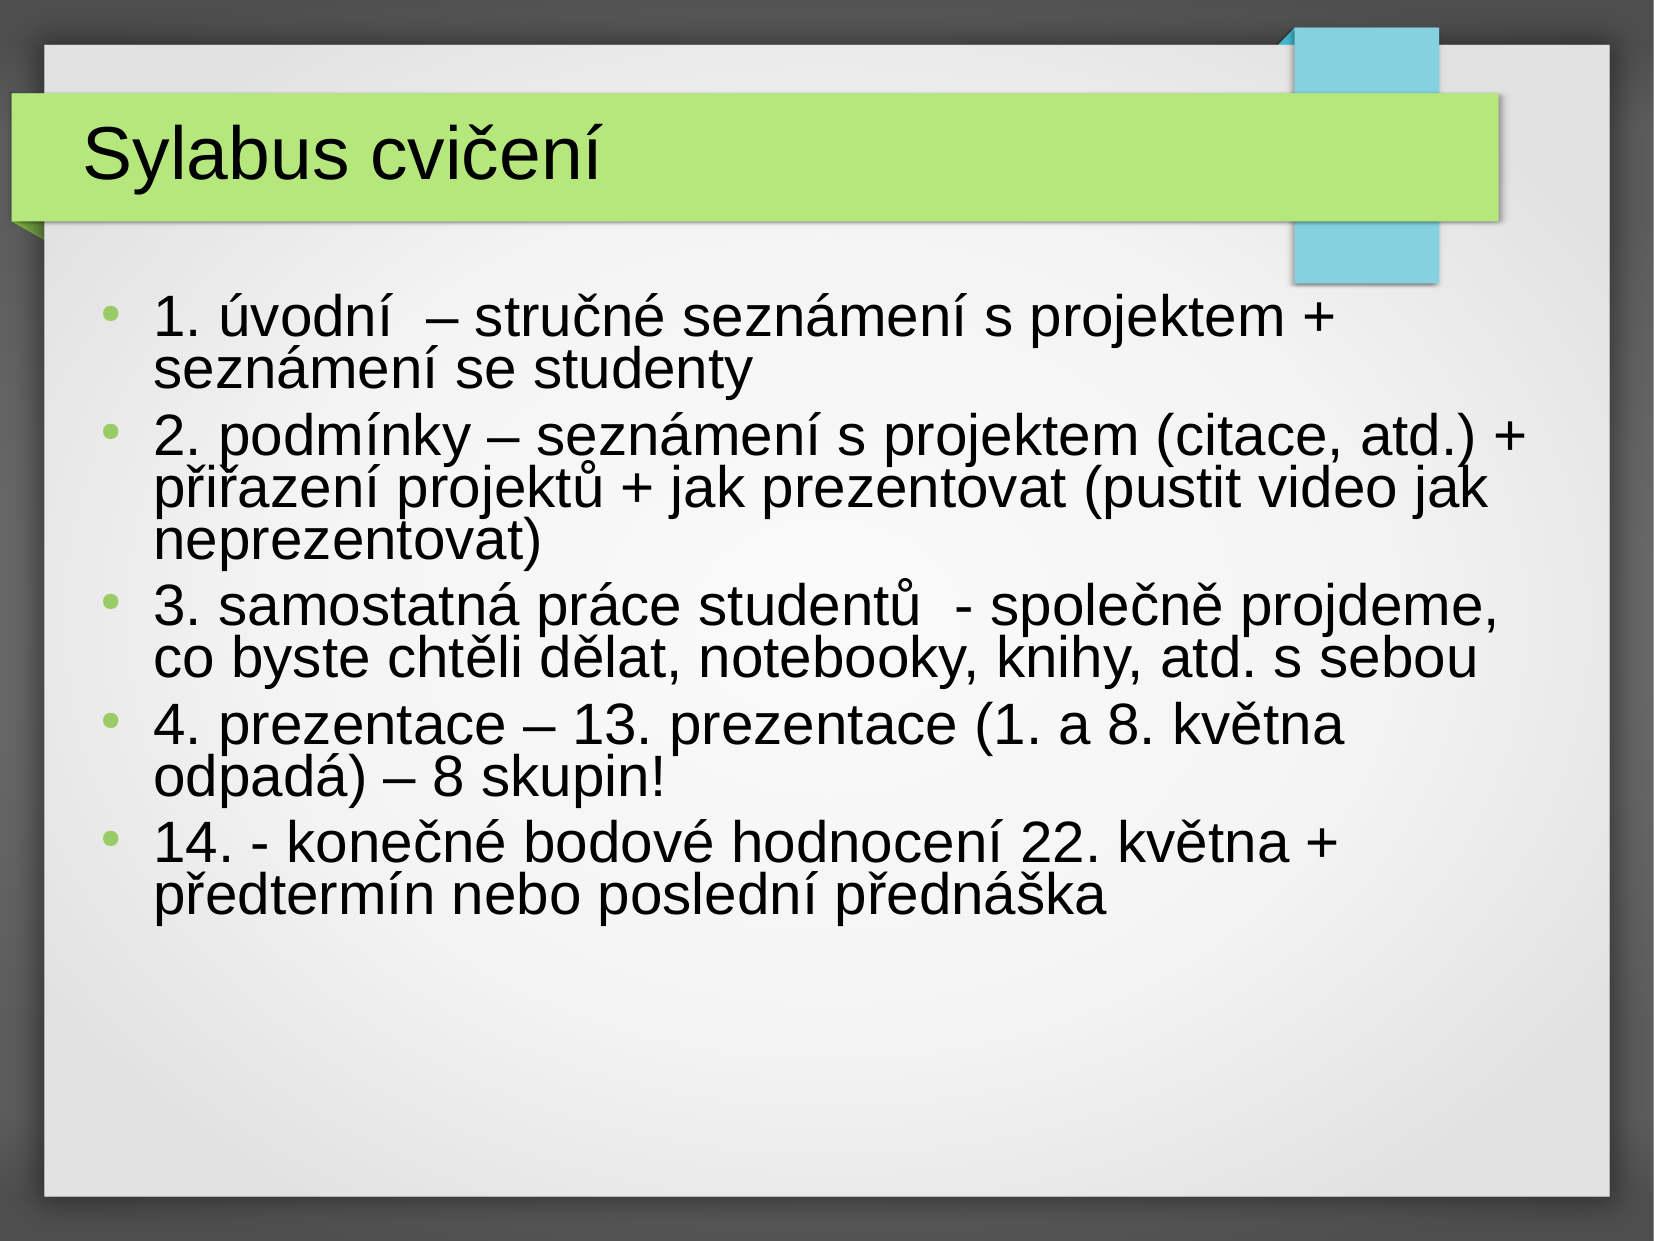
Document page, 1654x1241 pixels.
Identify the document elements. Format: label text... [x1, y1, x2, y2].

title Sylabus cvičení [82, 94, 1264, 213]
picture [0, 0, 1654, 1241]
list 1. úvodní – stručné seznámení s projektem + seznámení se studenty 2. podmínky – seznámení s projektem (citace, atd.) + přiřazení projektů + jak prezentovat (pustit video jak neprezentovat) 3. samostatná práce studentů - společně projdeme, co byste chtěli dělat, notebooky, knihy, atd. s sebou 4. prezentace – 13. prezentace (1. a 8. května odpadá) – 8 skupin! 14. - konečné bodové hodnocení 22. května + předtermín nebo poslední přednáška [82, 295, 1571, 1015]
